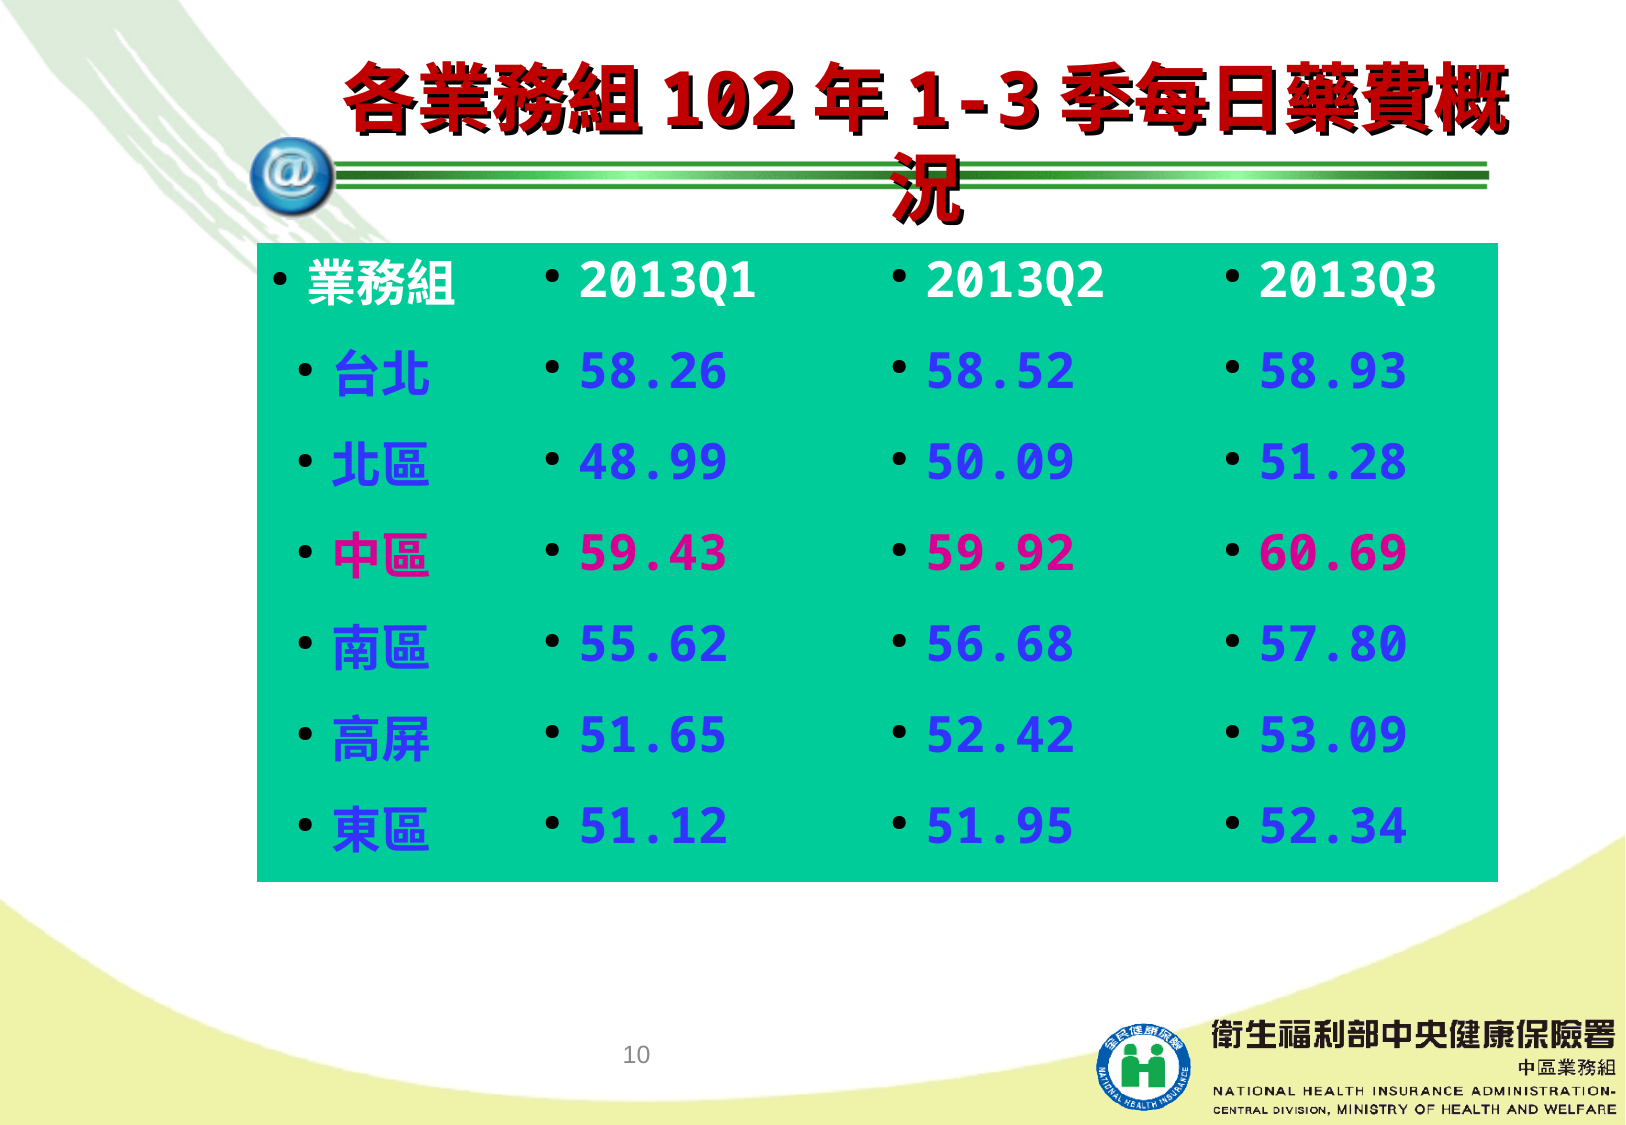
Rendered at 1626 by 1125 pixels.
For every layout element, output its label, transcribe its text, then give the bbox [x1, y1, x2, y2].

table_cell 59.92 [832, 517, 1165, 608]
table_cell 52.34 [1165, 790, 1498, 882]
table_cell 北區 [257, 426, 470, 517]
table_cell 52.42 [832, 699, 1165, 790]
table_cell 中區 [257, 517, 470, 608]
table_cell 57.80 [1165, 608, 1498, 699]
table_cell 58.93 [1165, 335, 1498, 426]
table_cell 51.28 [1165, 426, 1498, 517]
table_cell 51.12 [470, 790, 832, 882]
table_cell 高屏 [257, 699, 470, 790]
table_cell 48.99 [470, 426, 832, 517]
table_header 2013Q1 [470, 243, 832, 335]
table_cell 58.52 [832, 335, 1165, 426]
text_box [607, 1023, 987, 1084]
table_header 2013Q3 [1165, 243, 1498, 335]
table_cell 55.62 [470, 608, 832, 699]
table_cell 51.95 [832, 790, 1165, 882]
table_cell 台北 [257, 335, 470, 426]
table_cell 53.09 [1165, 699, 1498, 790]
table_cell 59.43 [470, 517, 832, 608]
table_cell 51.65 [470, 699, 832, 790]
table_header 業務組 [257, 243, 470, 335]
table_cell 56.68 [832, 608, 1165, 699]
table_cell 東區 [257, 790, 470, 882]
table_header 2013Q2 [832, 243, 1165, 335]
table_cell 60.69 [1165, 517, 1498, 608]
text_box 各業務組102年1-3季每日藥費概況 [292, 42, 1557, 138]
table_cell 50.09 [832, 426, 1165, 517]
table_cell 58.26 [470, 335, 832, 426]
table_cell 南區 [257, 608, 470, 699]
